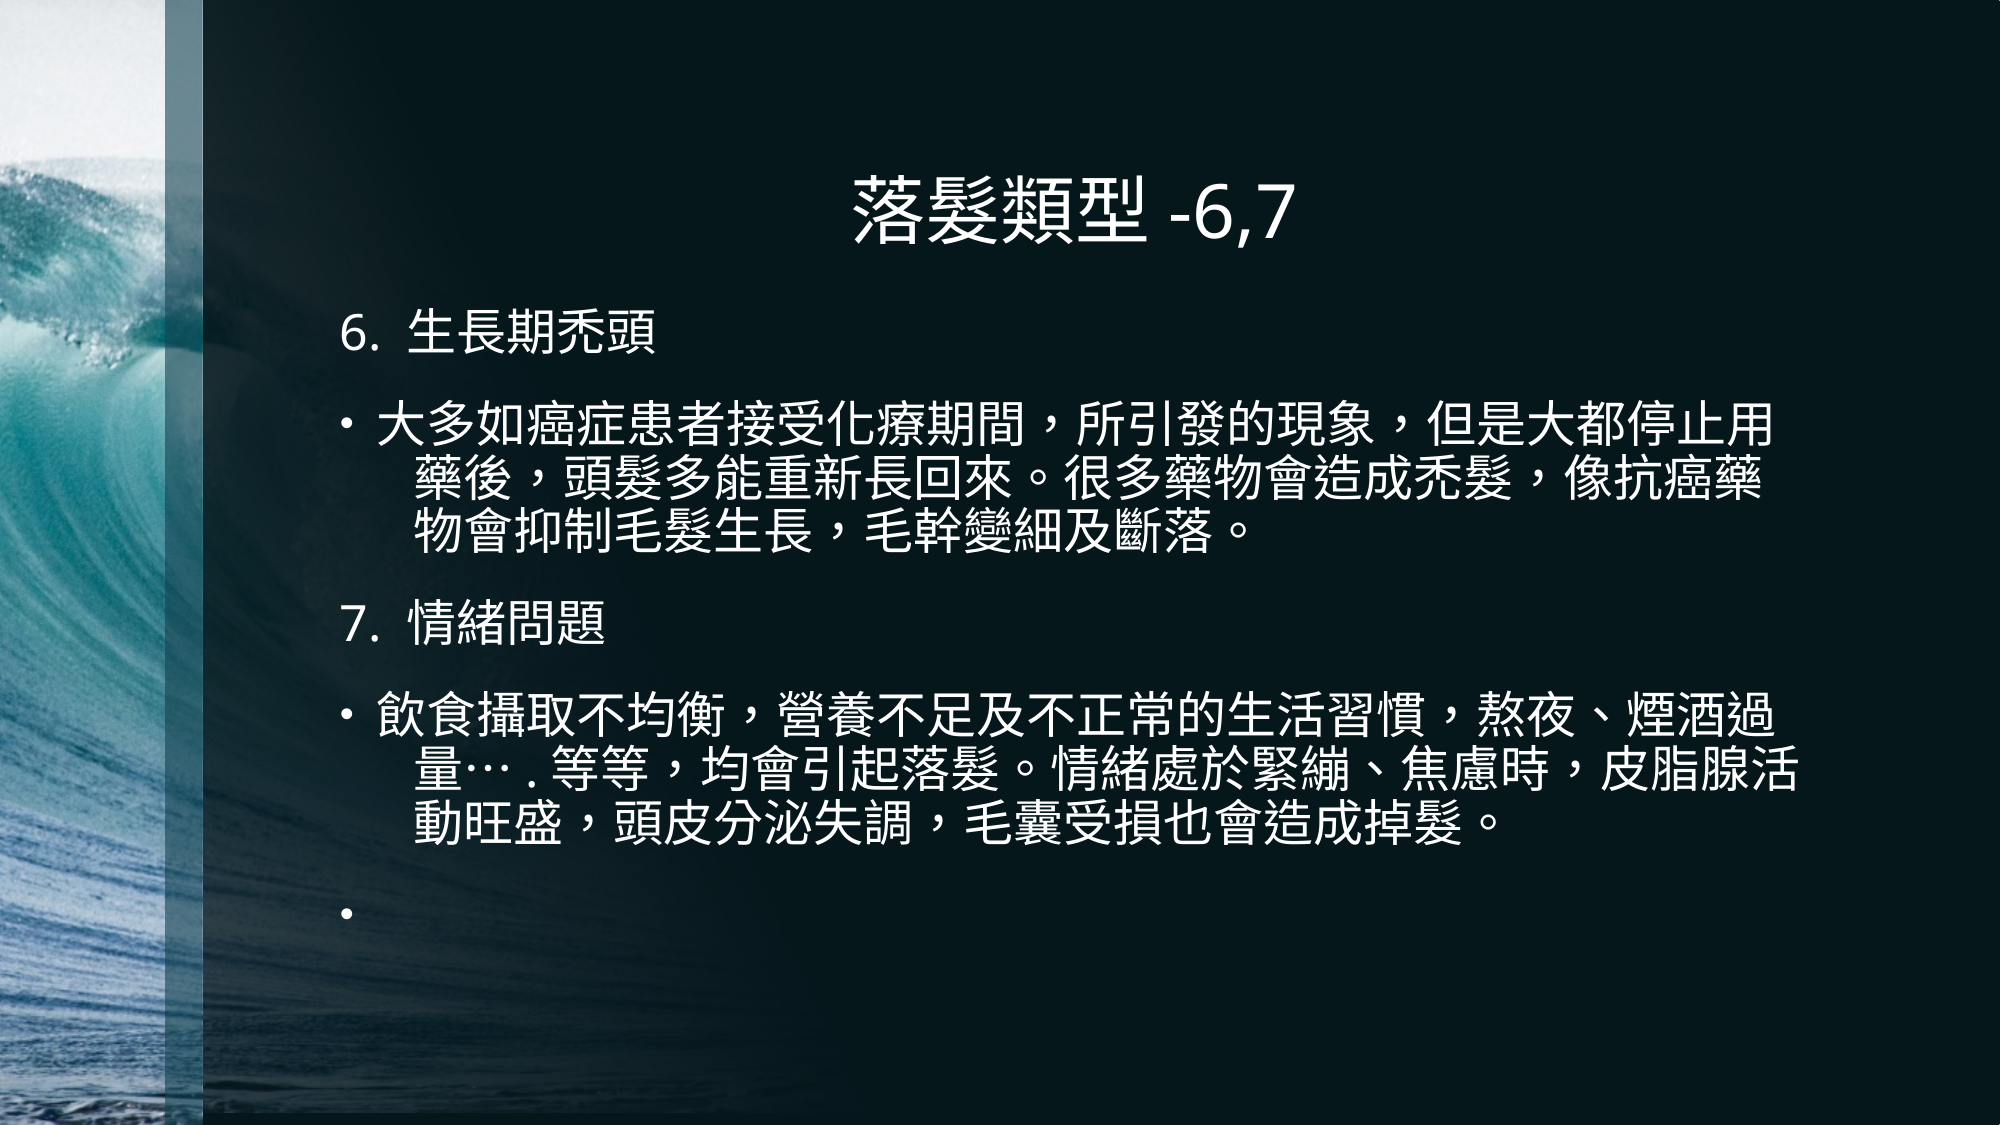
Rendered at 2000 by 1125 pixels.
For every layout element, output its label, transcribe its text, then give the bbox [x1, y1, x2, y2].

title 落髮類型-6,7 [324, 62, 1825, 263]
list 6. 生長期禿頭 大多如癌症患者接受化療期間，所引發的現象，但是大都停止用藥後，頭髮多能重新長回來。很多藥物會造成禿髮，像抗癌藥物會抑制毛髮生長，毛幹變細及斷落。 7. 情緒問題 飲食攝取不均衡，營養不足及不正常的生活習慣，熬夜、煙酒過量….等等，均會引起落髮。情緒處於緊繃、焦慮時，皮脂腺活動旺盛，頭皮分泌失調，毛囊受損也會造成掉髮。 [324, 299, 1825, 1026]
